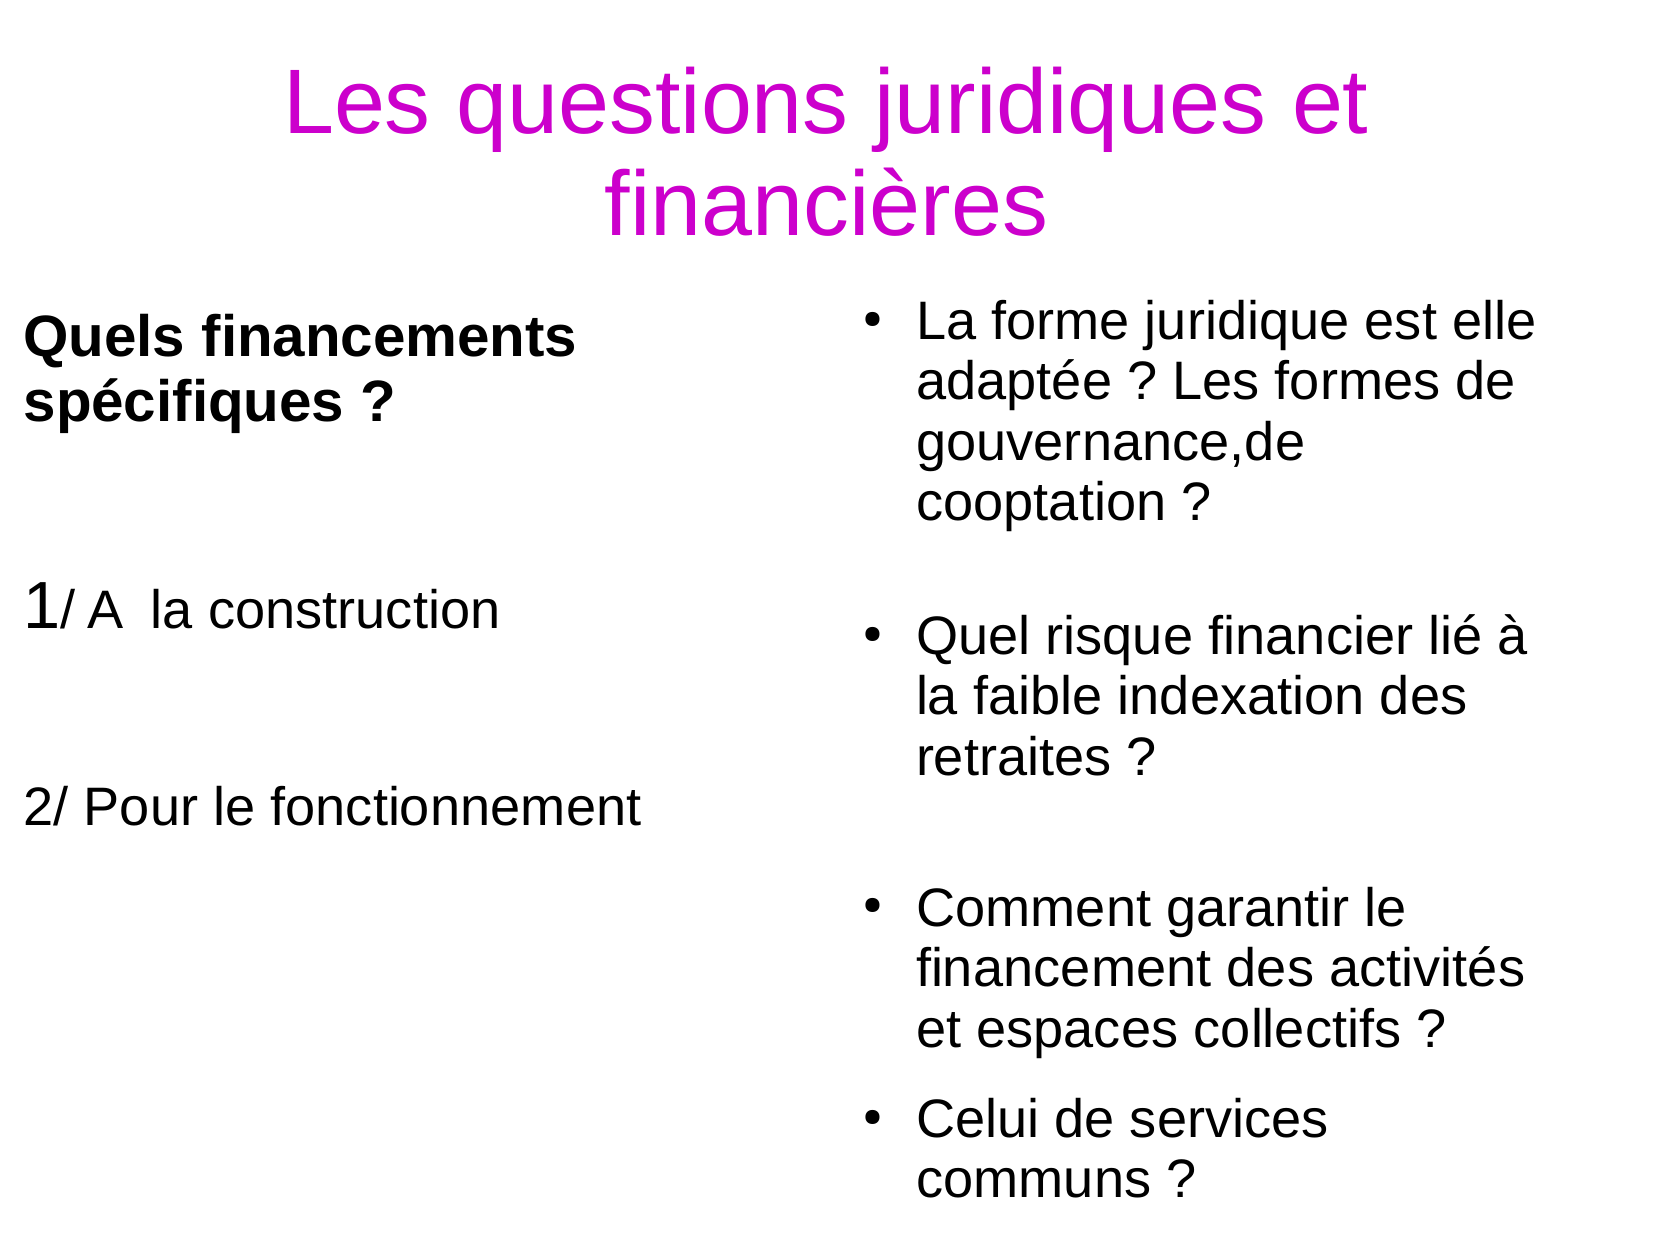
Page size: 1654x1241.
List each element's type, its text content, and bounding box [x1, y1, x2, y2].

title Les questions juridiques et financières [82, 49, 1571, 257]
list La forme juridique est elle adaptée ? Les formes de gouvernance,de cooptation ? Quel risque financier lié à la faible indexation des retraites ? Comment garantir le financement des activités et espaces collectifs ? Celui de services communs ? [845, 290, 1572, 1210]
list Quels financements spécifiques ? 1/ A la construction 2/ Pour le fonctionnement [23, 304, 792, 1125]
list [82, 717, 809, 973]
